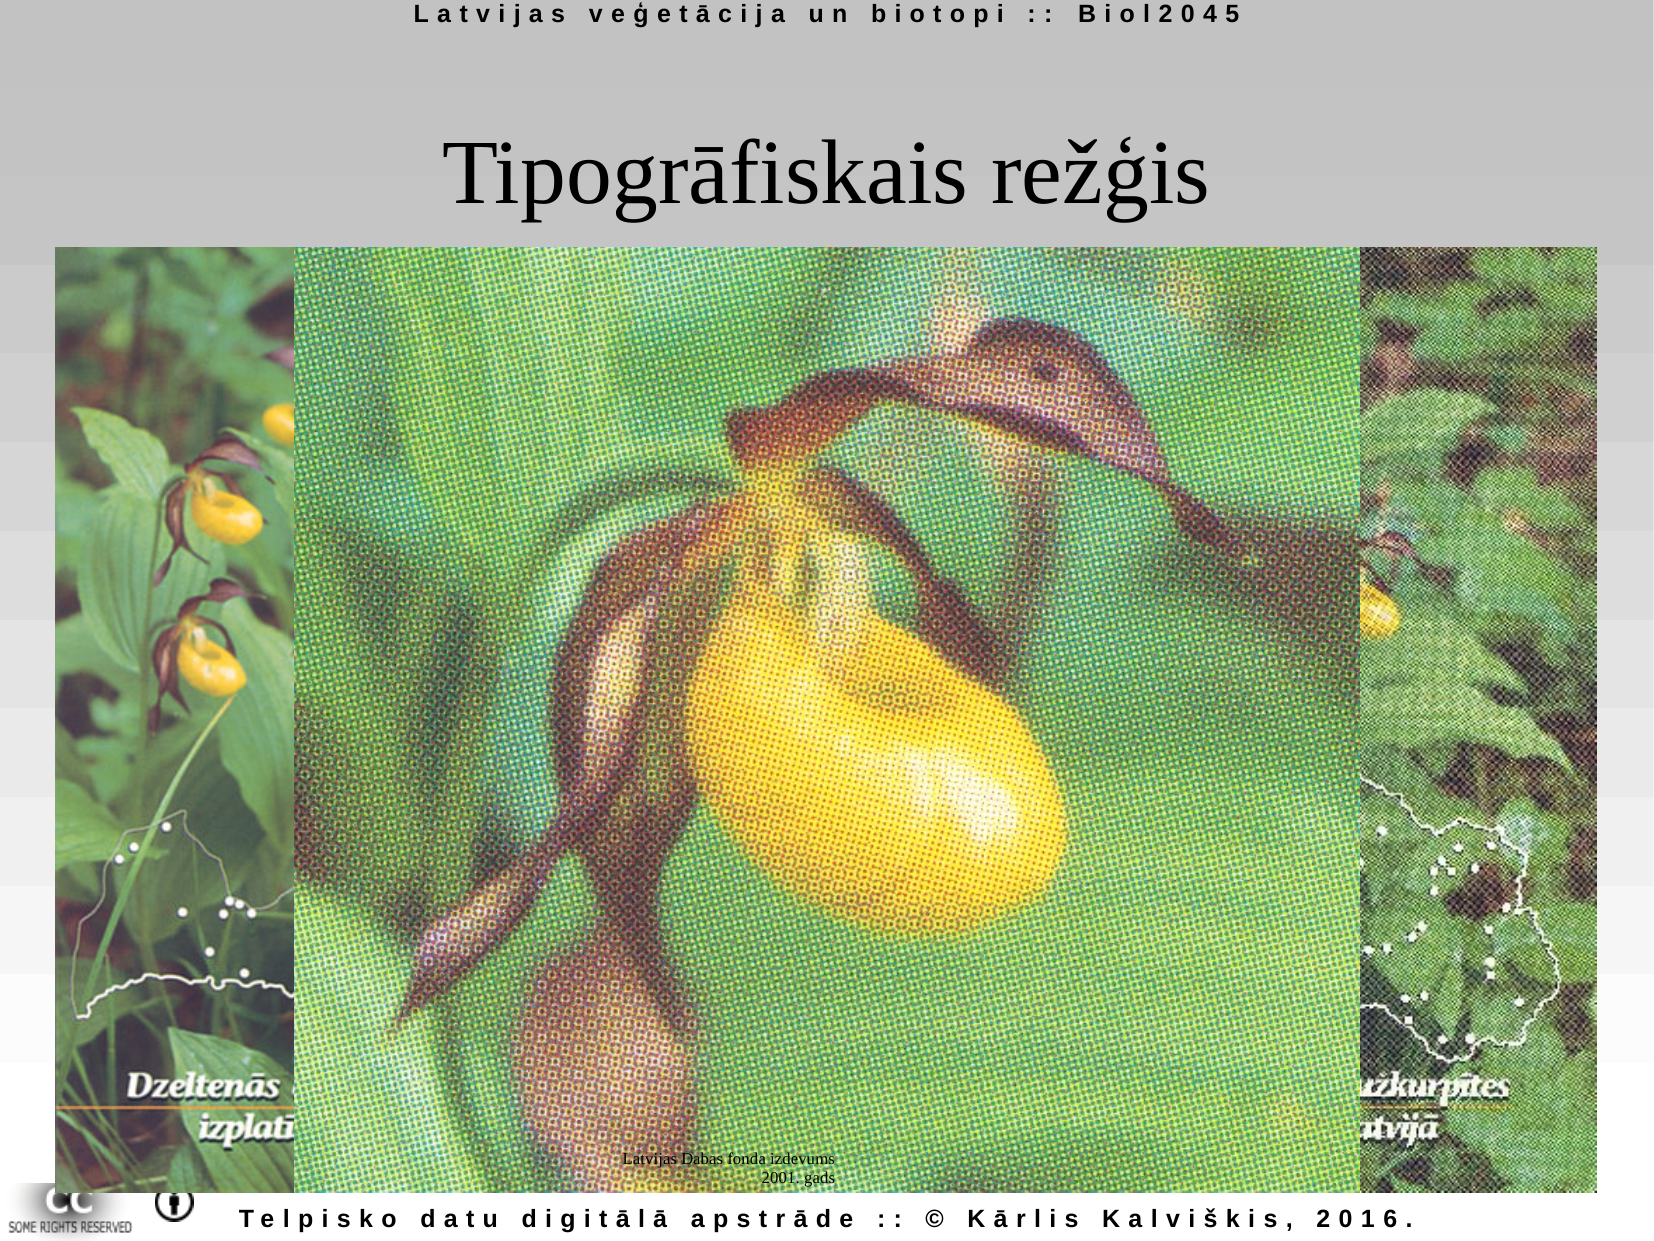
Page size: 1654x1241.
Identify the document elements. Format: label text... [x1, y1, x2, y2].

picture [0, 0, 1654, 1241]
text_box Latvijas Dabas fonda izdevums 2001. gads [622, 1149, 1037, 1187]
title Tipogrāfiskais režģis [29, 49, 1625, 296]
